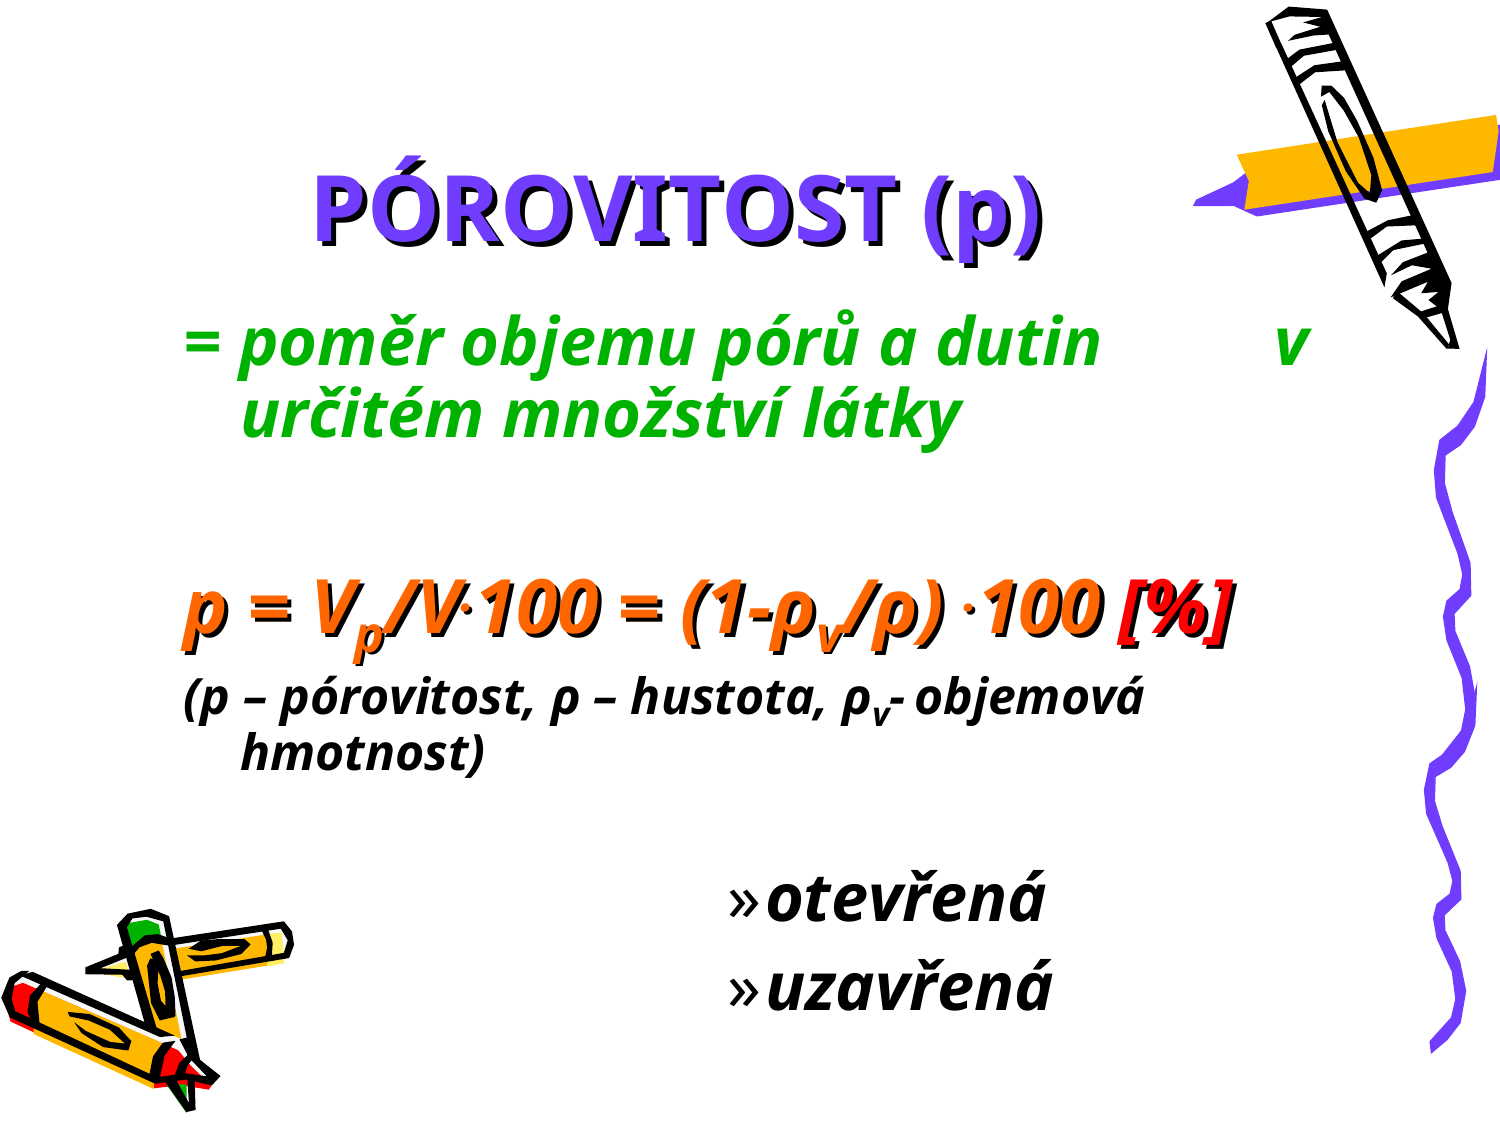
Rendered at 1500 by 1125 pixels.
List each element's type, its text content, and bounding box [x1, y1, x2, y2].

list = poměr objemu pórů a dutin v určitém množství látky p = Vp/V.100 = (1-ρv/ρ) .100 [%] (p – pórovitost, ρ – hustota, ρv- objemová hmotnost) otevřená uzavřená [112, 299, 1375, 1035]
title PÓROVITOST (p) [112, 107, 1240, 268]
